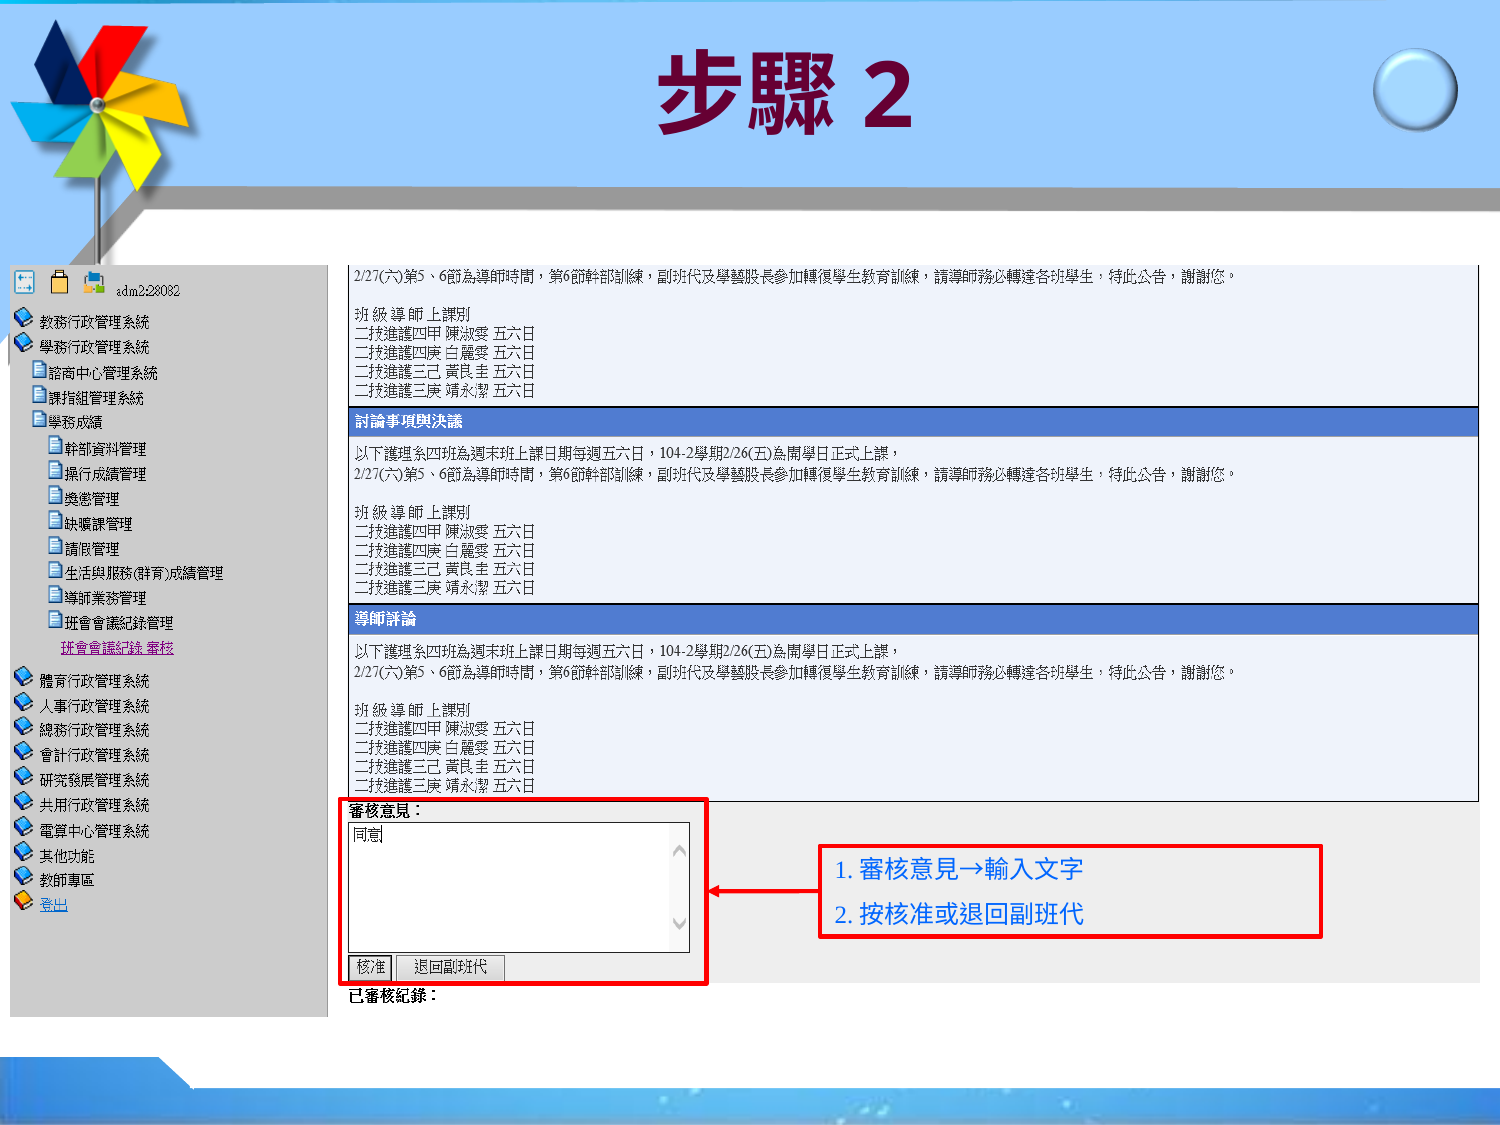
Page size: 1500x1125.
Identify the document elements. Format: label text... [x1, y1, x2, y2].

text_box [0, 0, 1500, 344]
picture [9, 18, 1489, 1017]
picture [1371, 46, 1460, 135]
text_box 1.審核意見→輸入文字 2.按核准或退回副班代 [819, 845, 1322, 937]
text_box 步驟2 [207, 28, 1362, 154]
picture [0, 1057, 1500, 1125]
